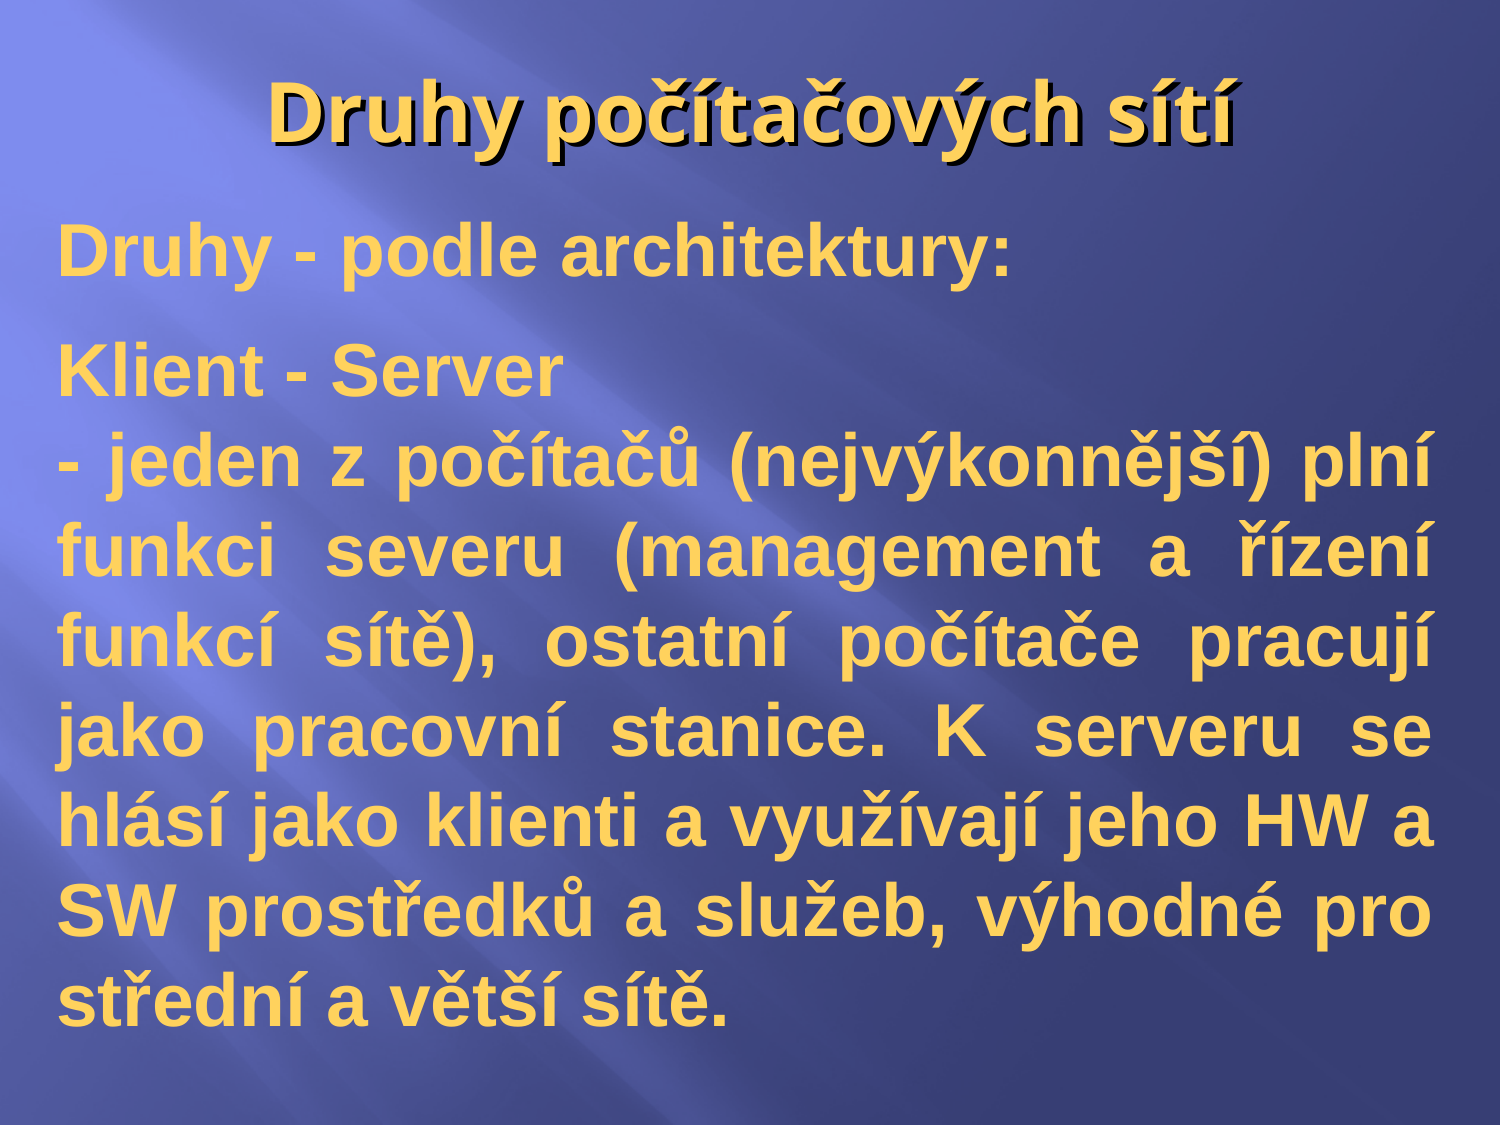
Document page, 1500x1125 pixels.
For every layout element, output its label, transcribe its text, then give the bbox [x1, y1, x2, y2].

title Druhy počítačových sítí [64, 45, 1436, 172]
text_box Druhy - podle architektury: Klient - Server - jeden z počítačů (nejvýkonnější) plní funkci severu (management a řízení funkcí sítě), ostatní počítače pracují jako pracovní stanice. K serveru se hlásí jako klienti a využívají jeho HW a SW prostředků a služeb, výhodné pro střední a větší sítě. [41, 172, 1459, 1071]
